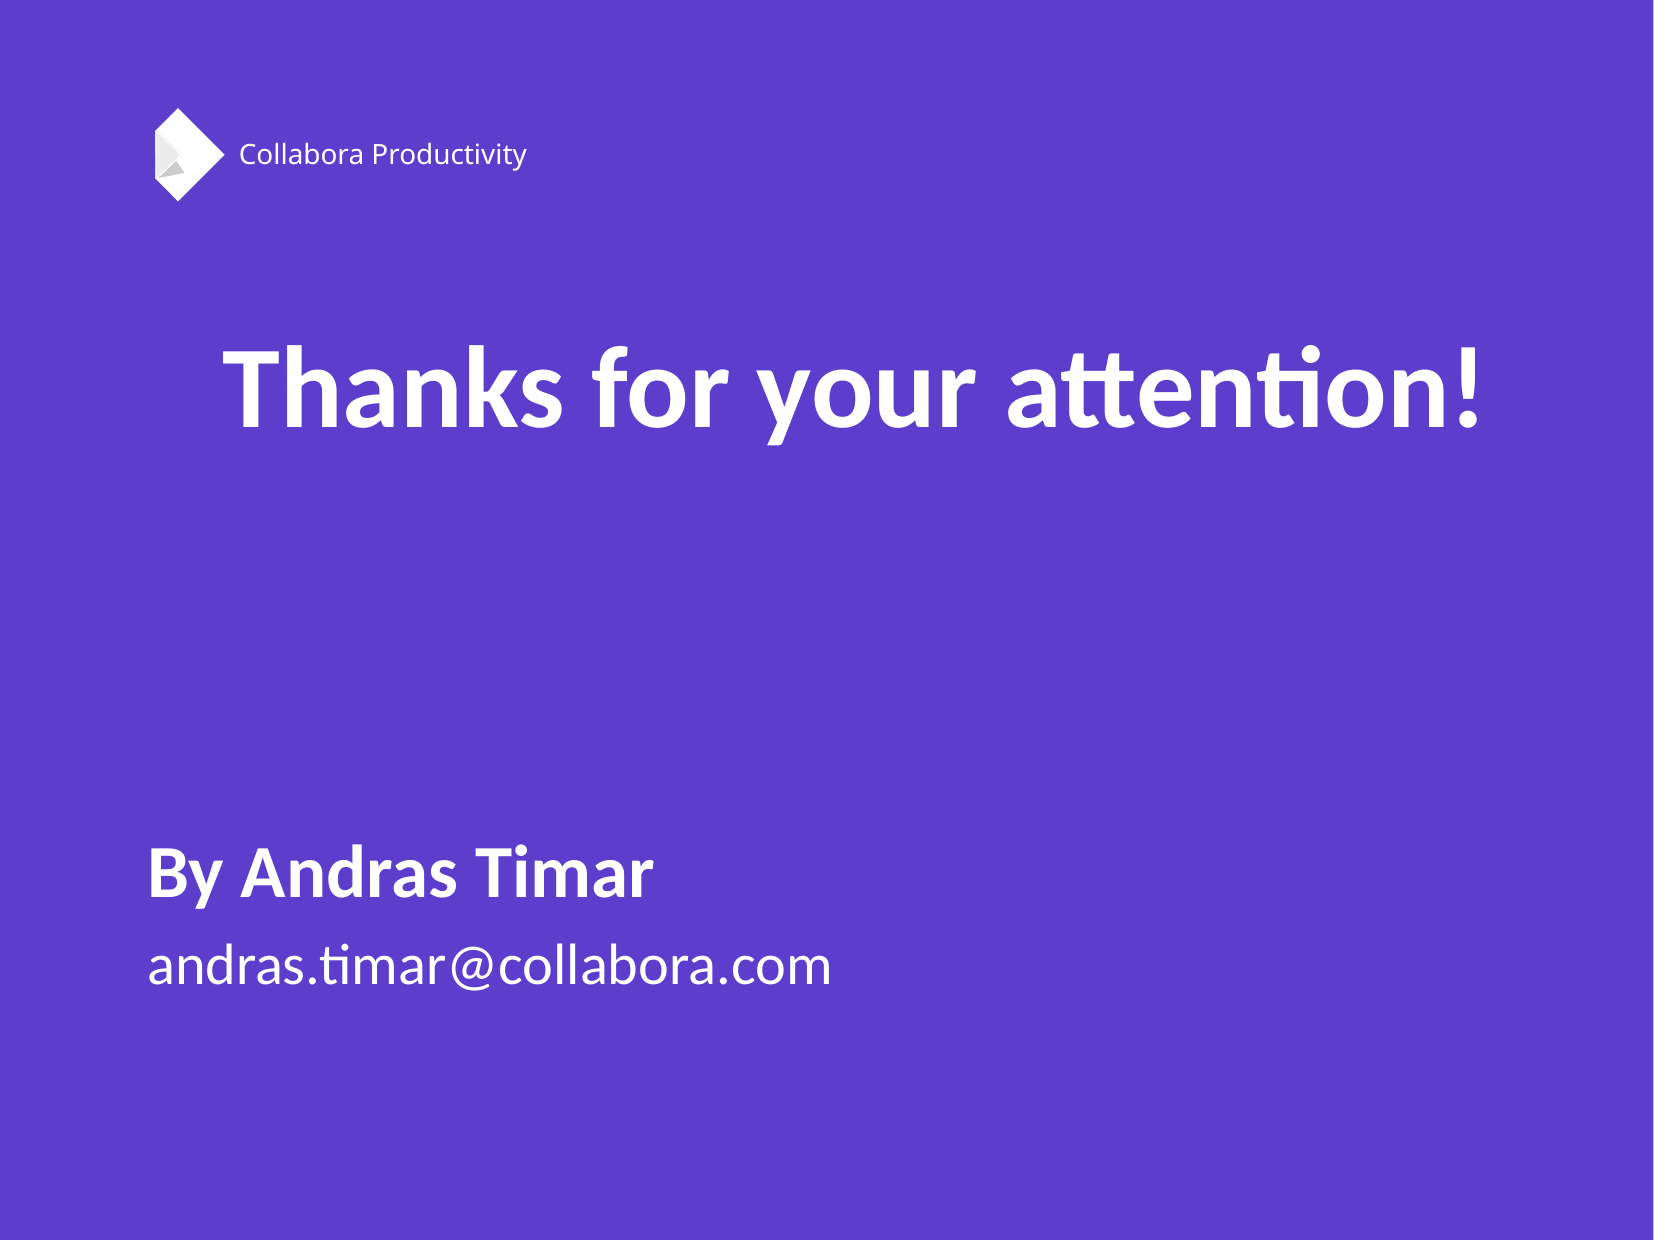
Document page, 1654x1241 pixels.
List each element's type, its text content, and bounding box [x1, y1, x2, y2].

text_box andras.timar@collabora.com [132, 919, 1252, 1151]
text_box By Andras Timar [132, 815, 1052, 919]
title Thanks for your attention! [141, 281, 1571, 457]
